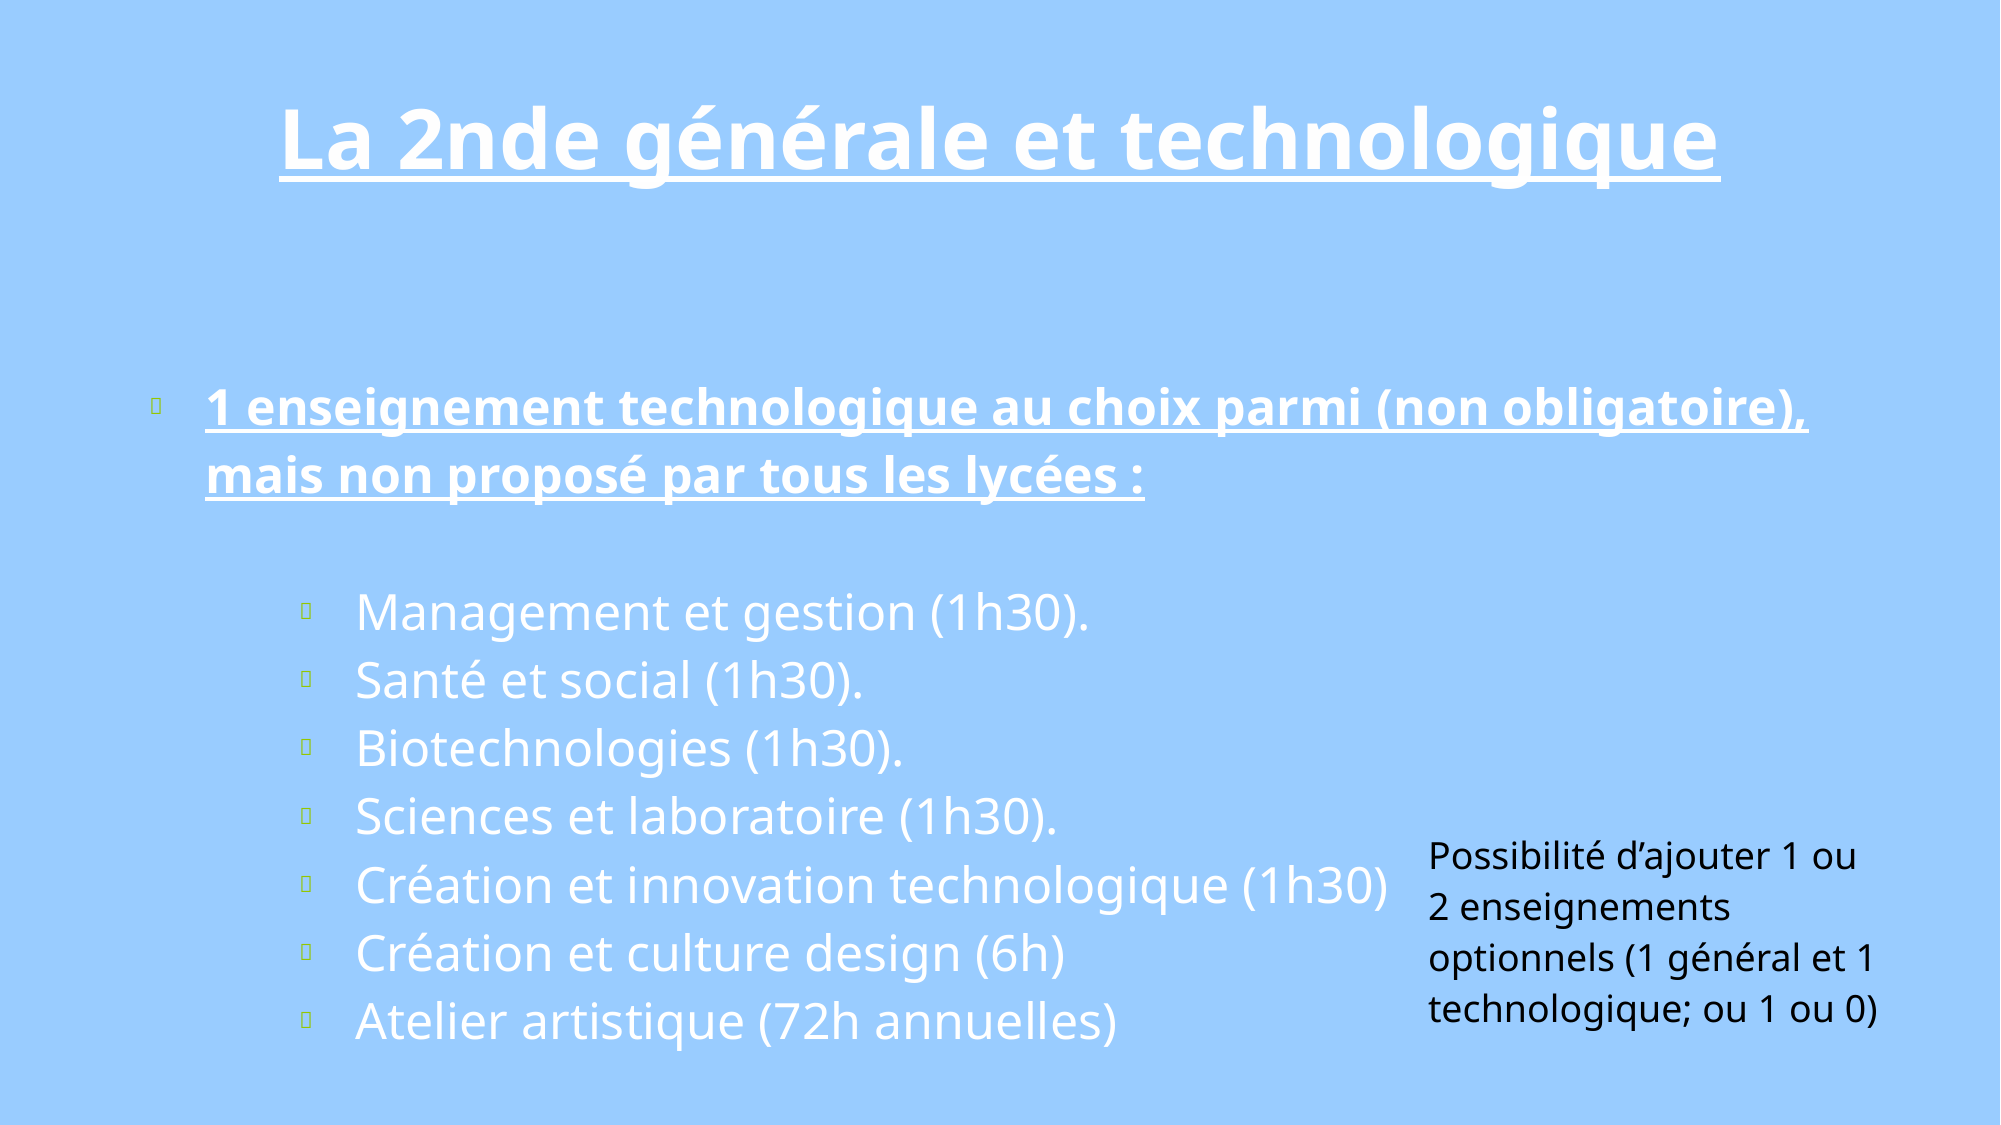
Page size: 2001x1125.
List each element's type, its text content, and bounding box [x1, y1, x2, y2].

text_box 1 enseignement technologique au choix parmi (non obligatoire), mais non proposé par tous les lycées : Management et gestion (1h30). Santé et social (1h30). Biotechnologies (1h30). Sciences et laboratoire (1h30). Création et innovation technologique (1h30) Création et culture design (6h) Atelier artistique (72h annuelles) [134, 364, 1866, 961]
text_box Possibilité d’ajouter 1 ou 2 enseignements optionnels (1 général et 1 technologique; ou 1 ou 0) [1413, 822, 1898, 1017]
text_box La 2nde générale et technologique [132, 73, 1867, 233]
